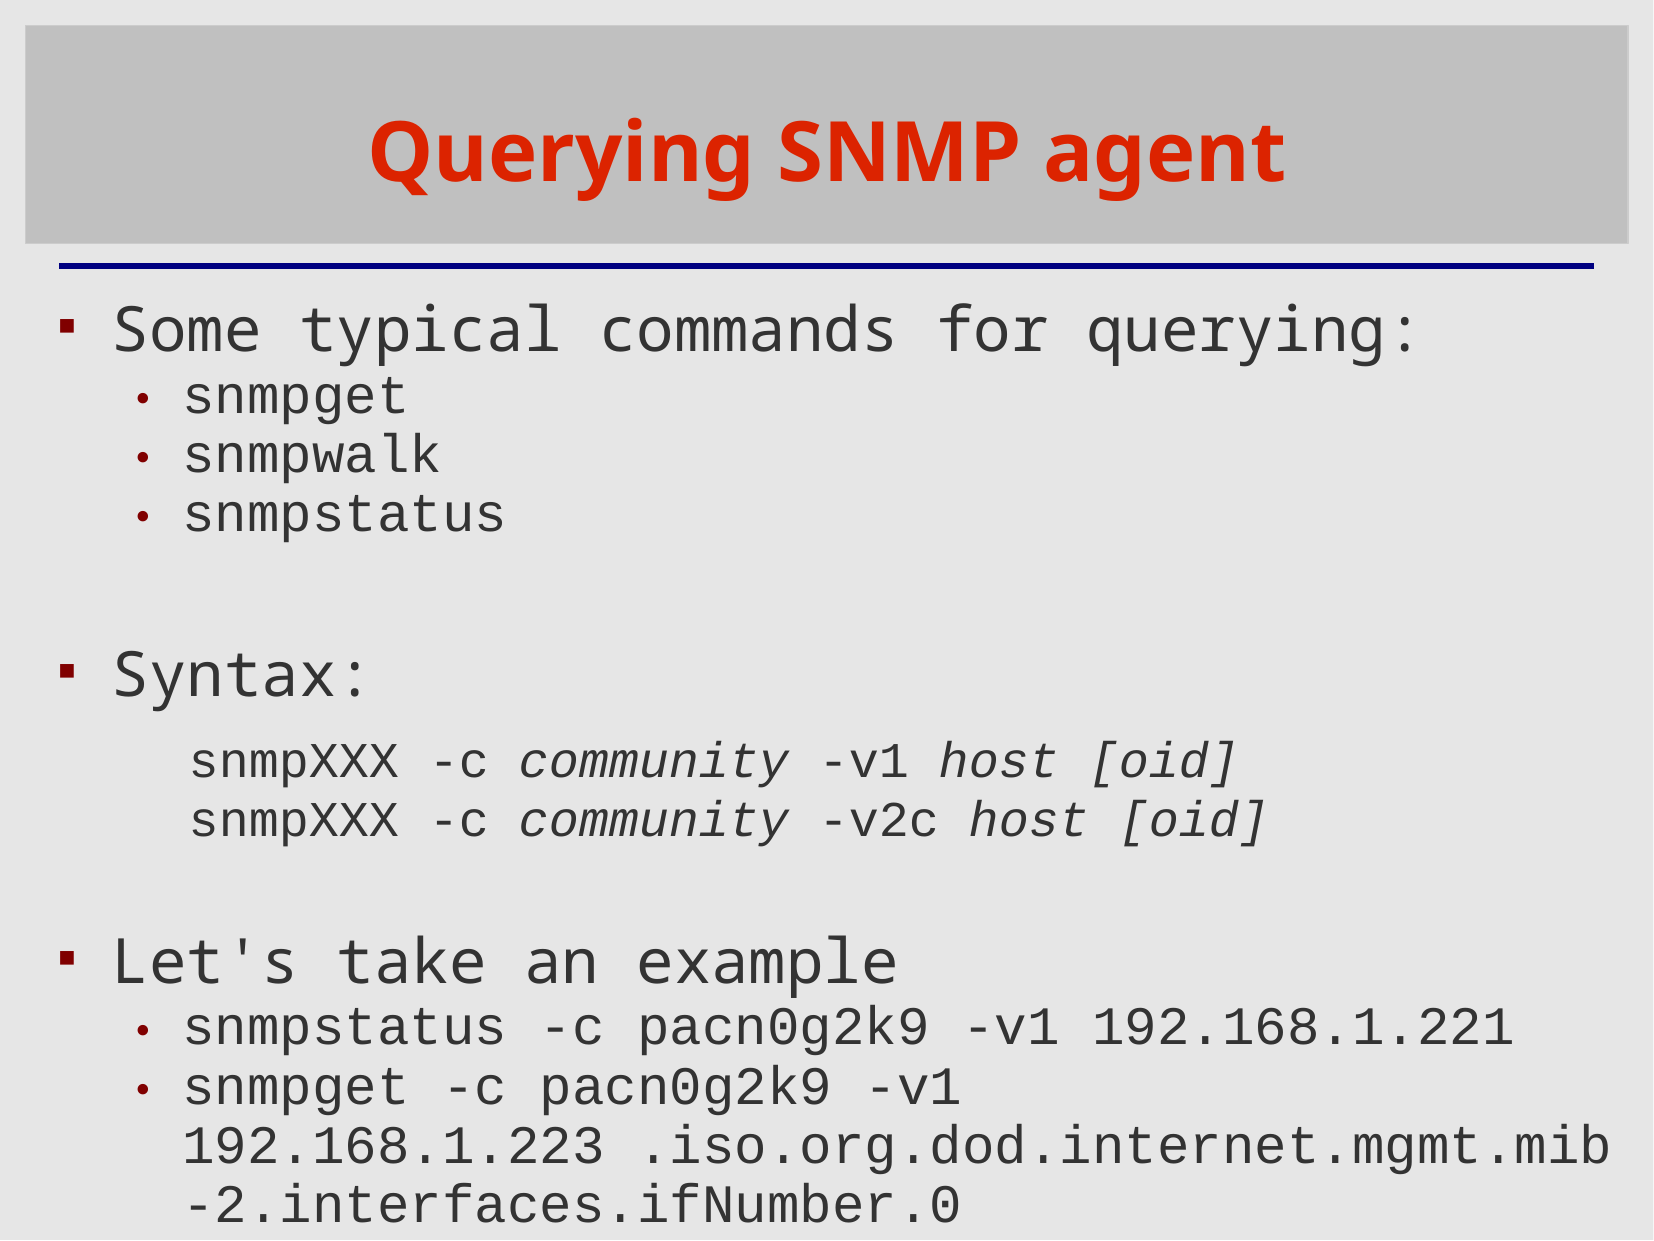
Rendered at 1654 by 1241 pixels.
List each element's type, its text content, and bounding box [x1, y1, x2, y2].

title Querying SNMP agent [121, 46, 1534, 253]
list Some typical commands for querying: snmpget snmpwalk snmpstatus Syntax: snmpXXX -c community -v1 host [oid] snmpXXX -c community -v2c host [oid] Let's take an example snmpstatus -c pacn0g2k9 -v1 192.168.1.221 snmpget -c pacn0g2k9 -v1 192.168.1.223 .iso.org.dod.internet.mgmt.mib-2.interfaces.ifNumber.0 snmpwalk -c pacn0g2k9 -v1 192.168.1.222 ifDescr [41, 286, 1636, 1226]
